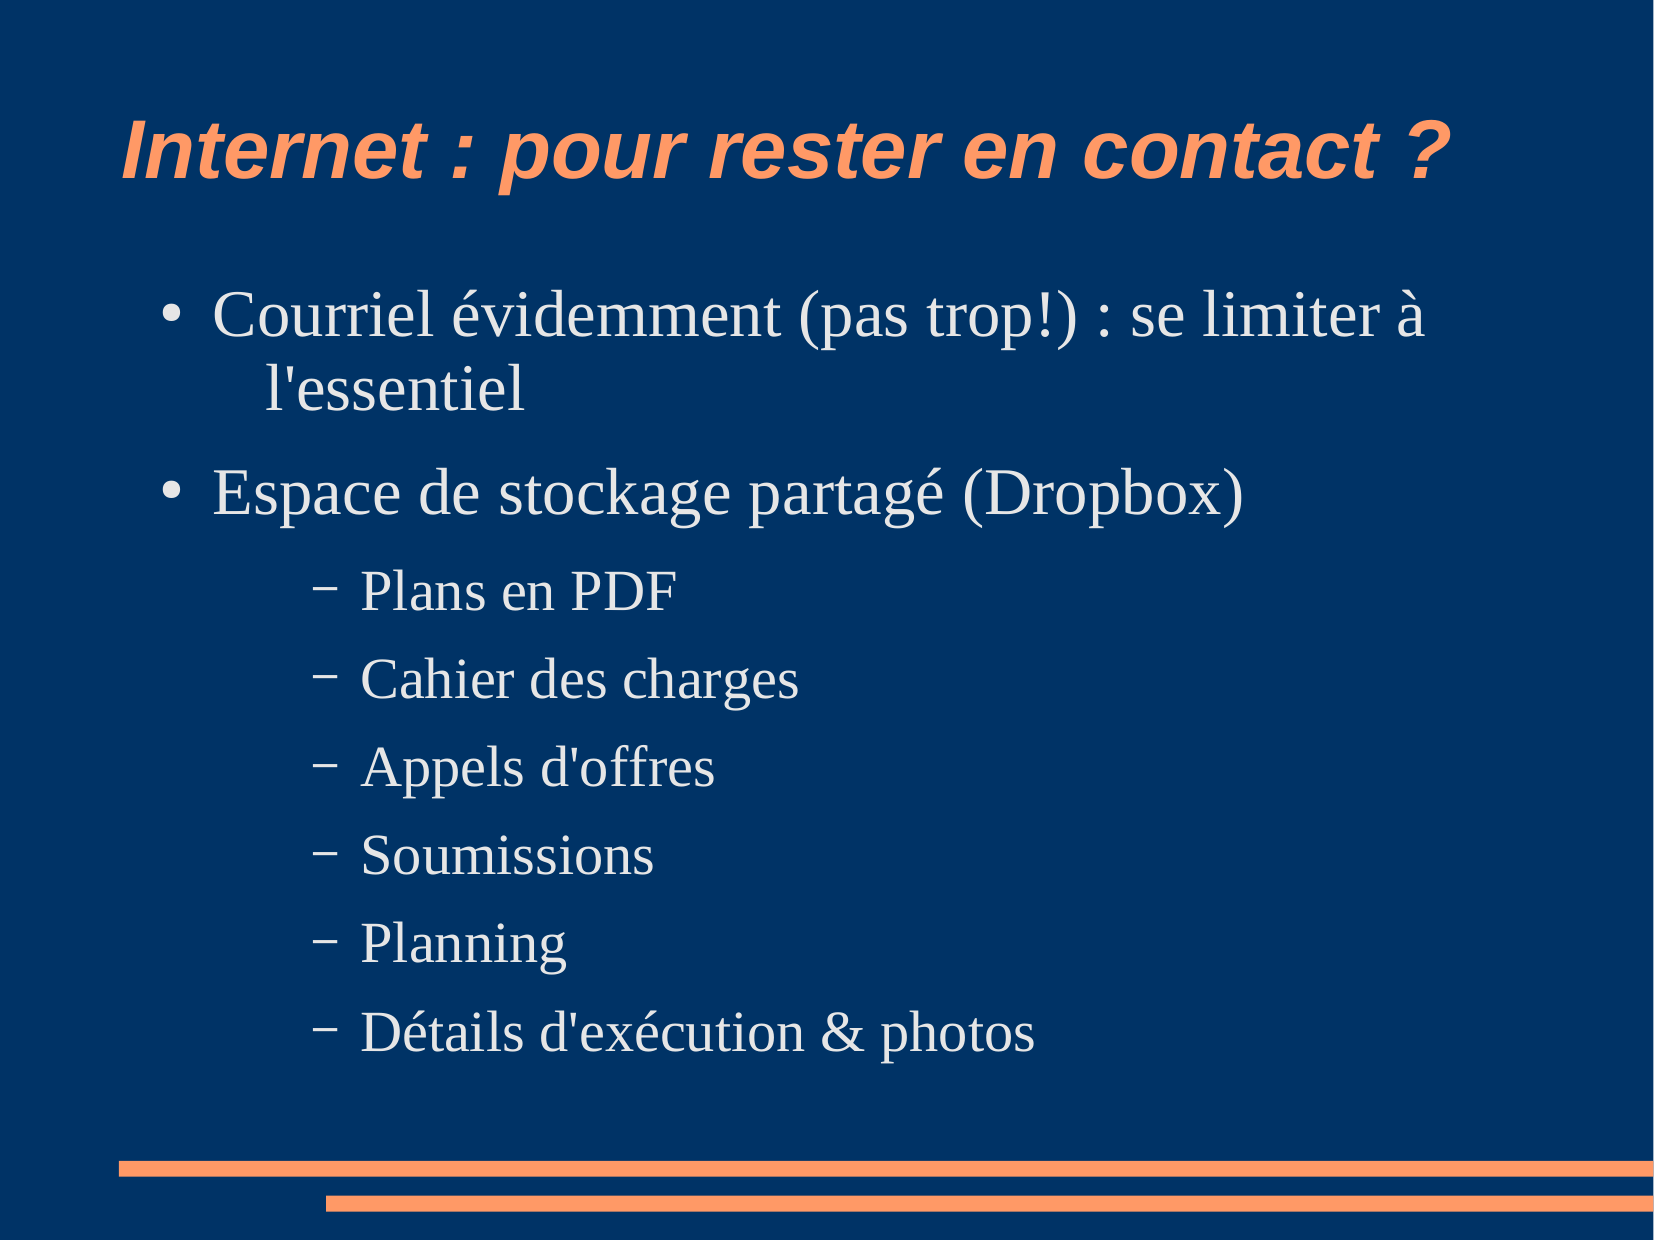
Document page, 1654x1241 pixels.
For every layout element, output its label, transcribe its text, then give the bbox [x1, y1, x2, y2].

title Internet : pour rester en contact ? [121, 46, 1534, 254]
list Courriel évidemment (pas trop!) : se limiter à l'essentiel Espace de stockage partagé (Dropbox) Plans en PDF Cahier des charges Appels d'offres Soumissions Planning Détails d'exécution & photos [124, 276, 1564, 1162]
